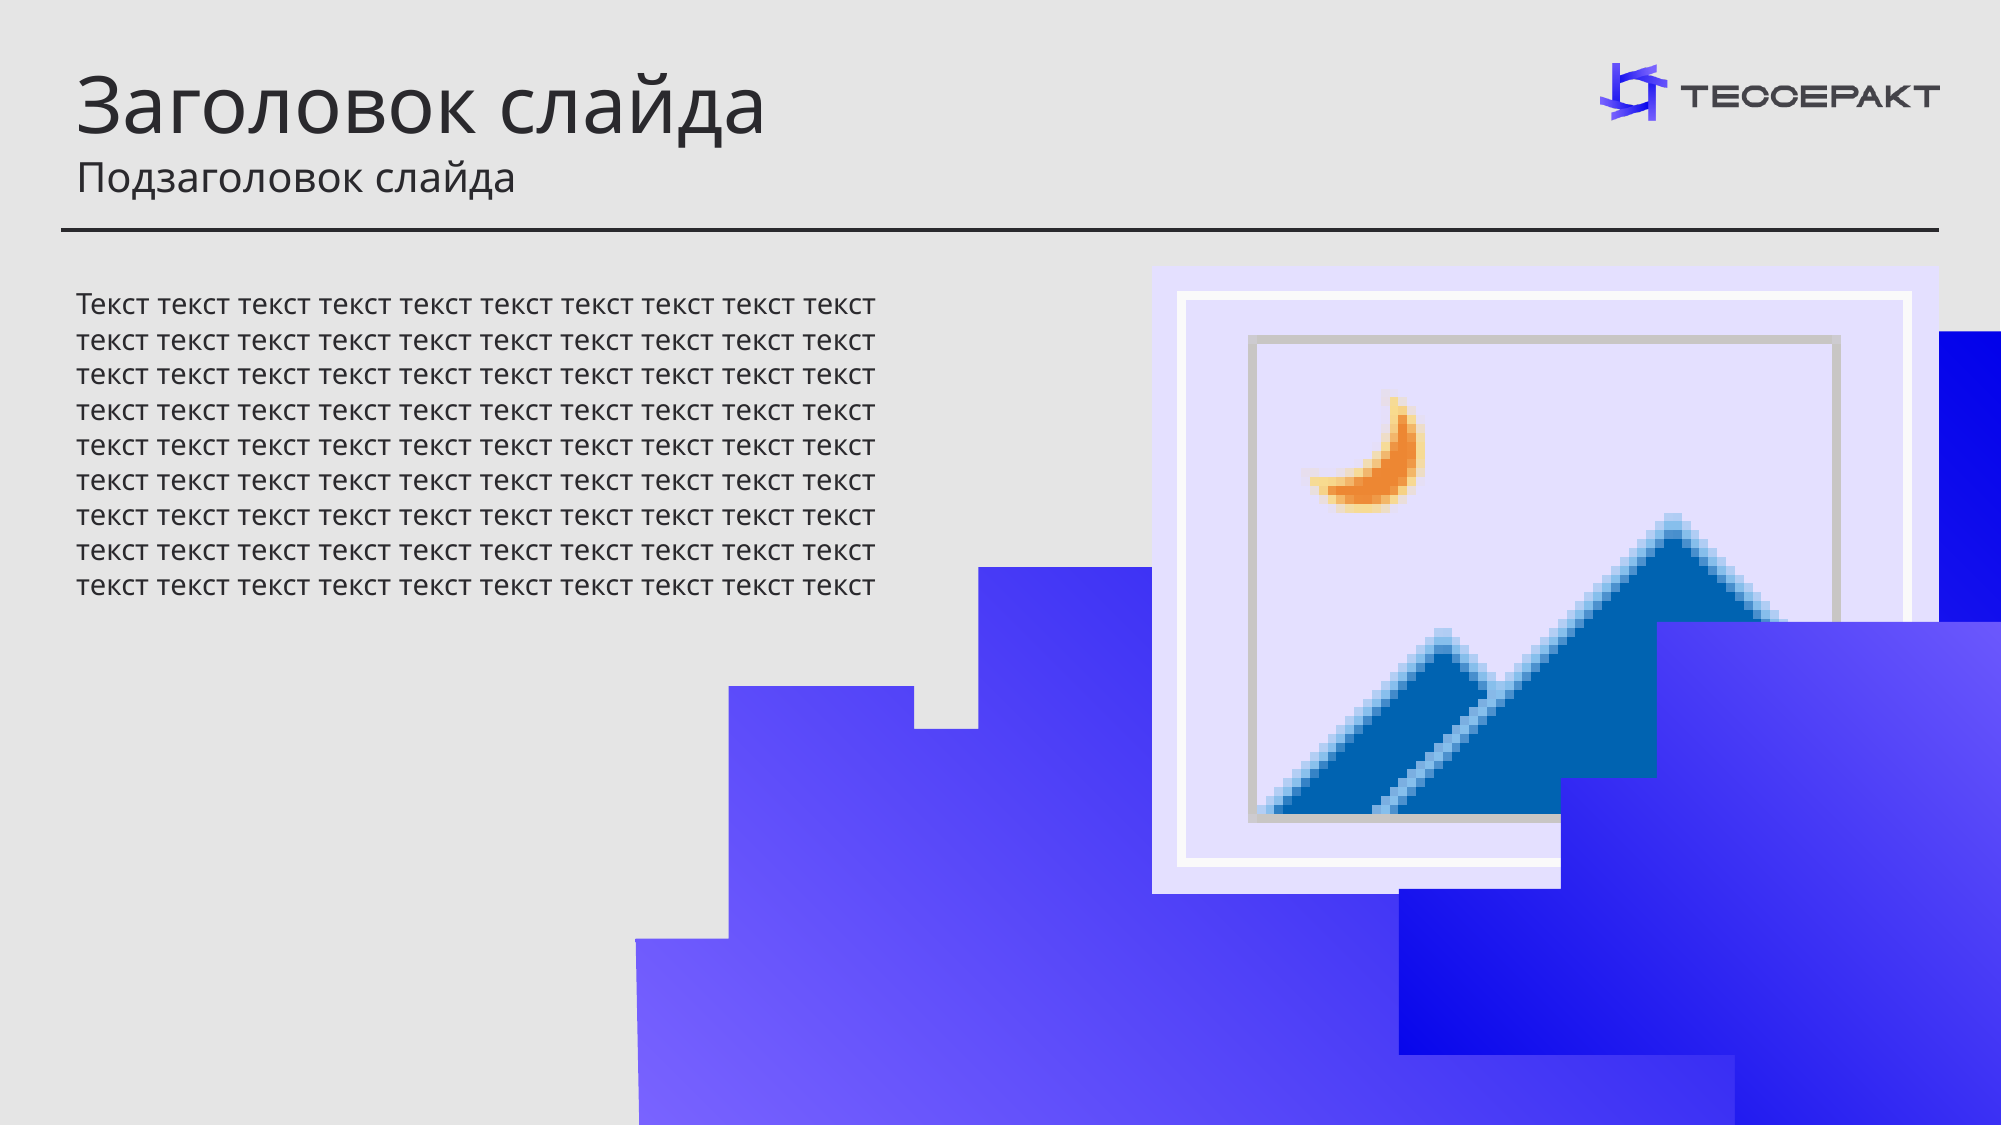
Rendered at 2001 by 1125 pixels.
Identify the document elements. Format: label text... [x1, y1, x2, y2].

picture [1151, 265, 1939, 894]
text_box [1398, 621, 2000, 1125]
title Заголовок слайда [60, 63, 1445, 159]
list Текст текст текст текст текст текст текст текст текст текст текст текст текст текст текст текст текст текст текст текст текст текст текст текст текст текст текст текст текст текст текст текст текст текст текст текст текст текст текст текст текст текст текст текст текст текст текст текст текст текст текст текст текст текст текст текст текст текст текст текст текст текст текст текст текст текст текст текст текст текст текст текст текст текст текст текст текст текст текст текст текст текст текст текст текст текст текст текст текст текст [60, 278, 971, 641]
table_cell 1 [870, 686, 1311, 1125]
picture [1600, 63, 1940, 121]
list Подзаголовок слайда [60, 152, 768, 237]
